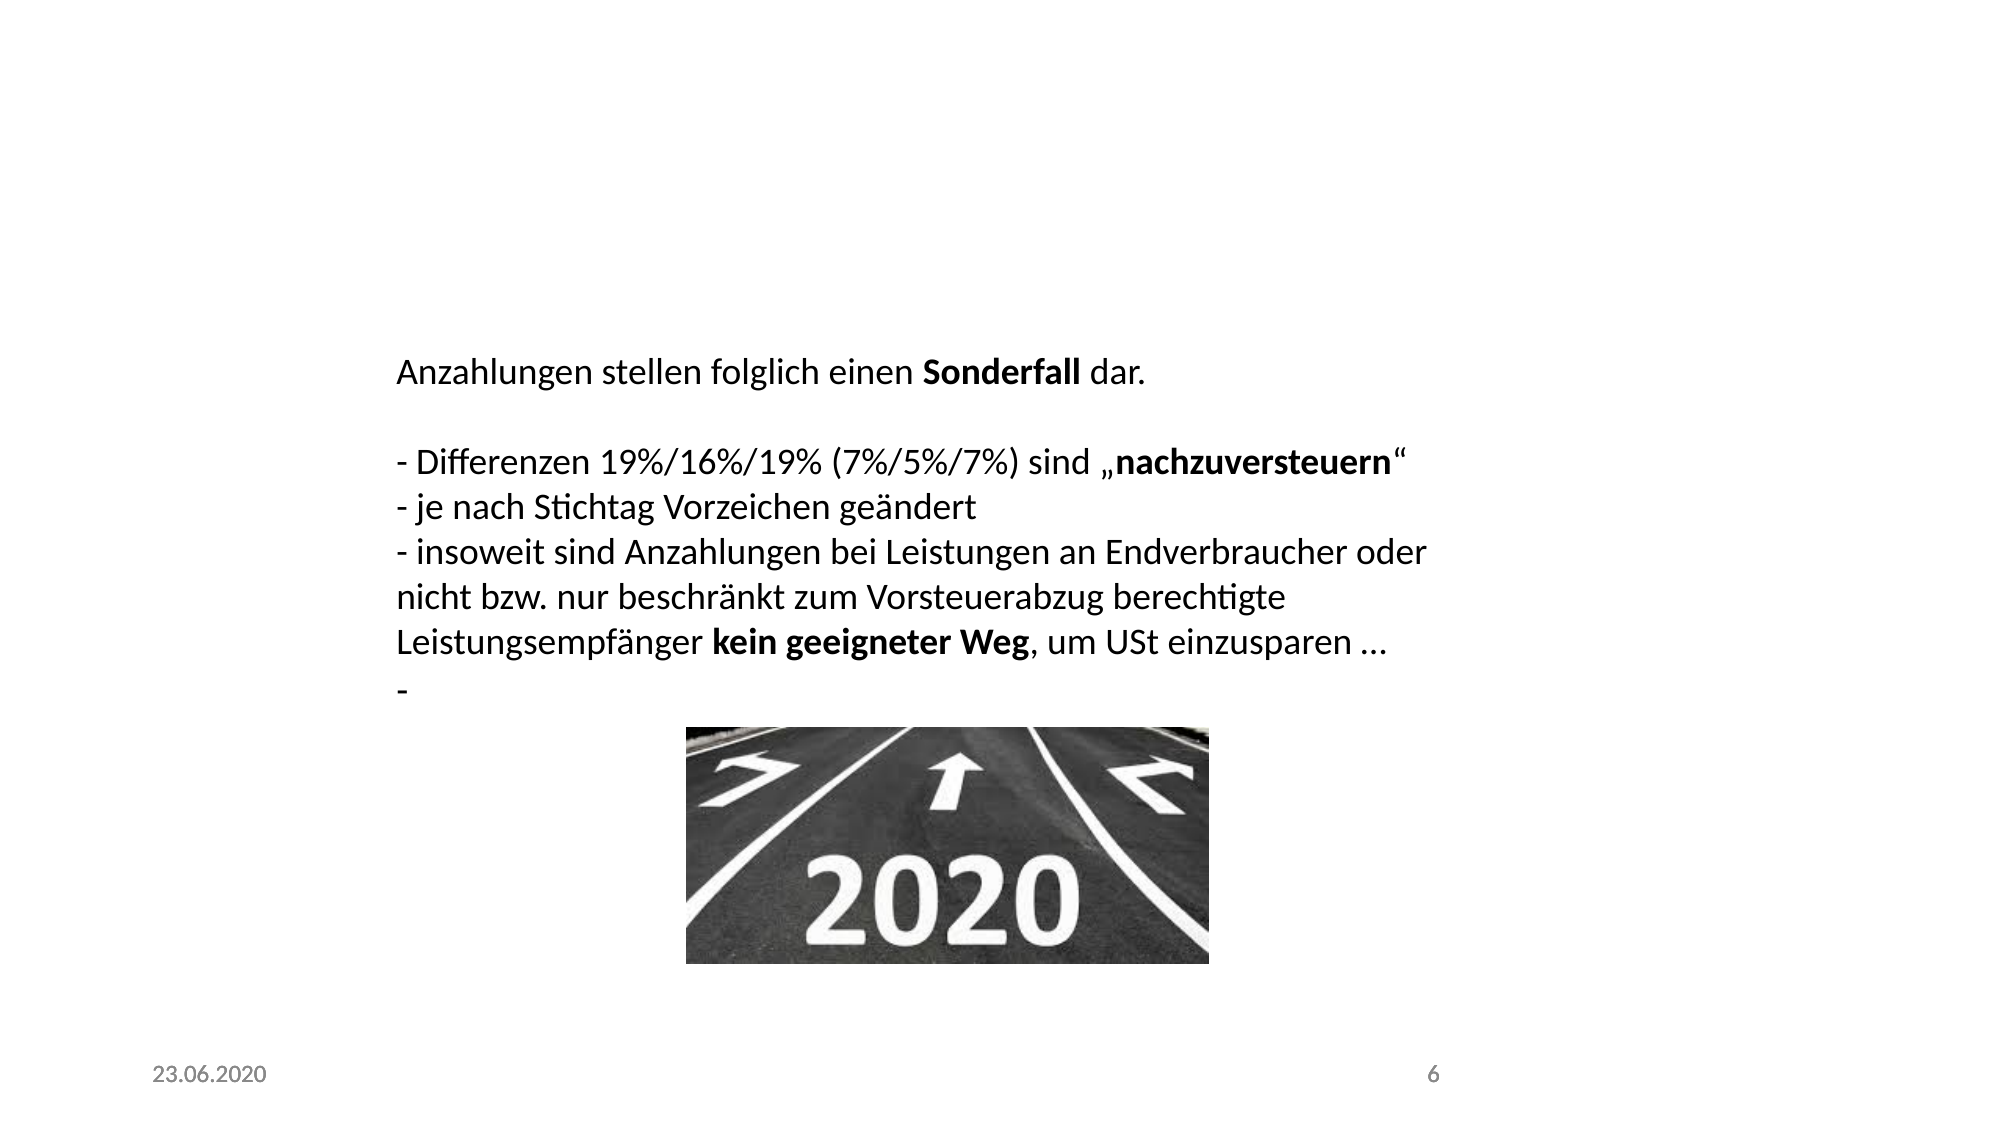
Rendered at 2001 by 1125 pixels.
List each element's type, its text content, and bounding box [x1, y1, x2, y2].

picture [686, 727, 1209, 964]
text_box Anzahlungen stellen folglich einen Sonderfall dar. - Differenzen 19%/16%/19% (7%/5%/7%) sind „nachzuversteuern“ - je nach Stichtag Vorzeichen geändert - insoweit sind Anzahlungen bei Leistungen an Endverbraucher oder nicht bzw. nur beschränkt zum Vorsteuerabzug berechtigte Leistungsempfänger kein geeigneter Weg, um USt einzusparen … [381, 205, 1620, 721]
text_box [1412, 1042, 1863, 1103]
text_box 23.06.2020 [137, 1042, 588, 1103]
